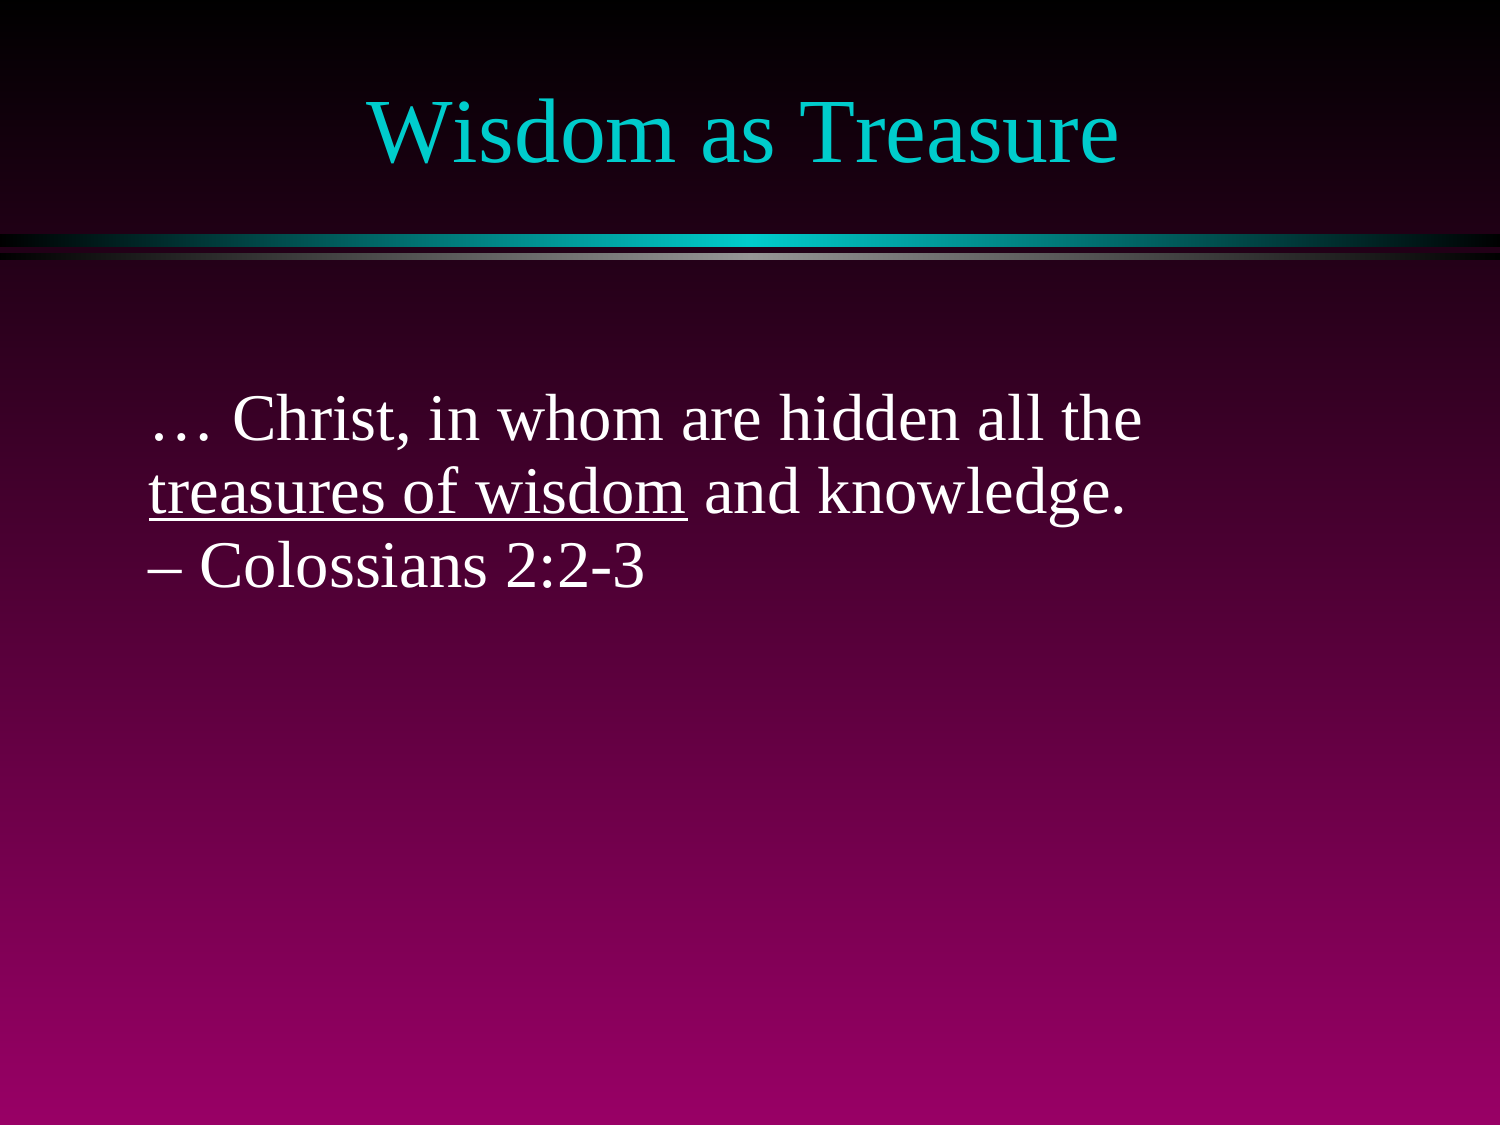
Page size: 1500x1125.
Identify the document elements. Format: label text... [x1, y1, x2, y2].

title Wisdom as Treasure [99, 37, 1388, 225]
text_box … Christ, in whom are hidden all the treasures of wisdom and knowledge. – Colossians 2:2-3 [134, 372, 1285, 610]
